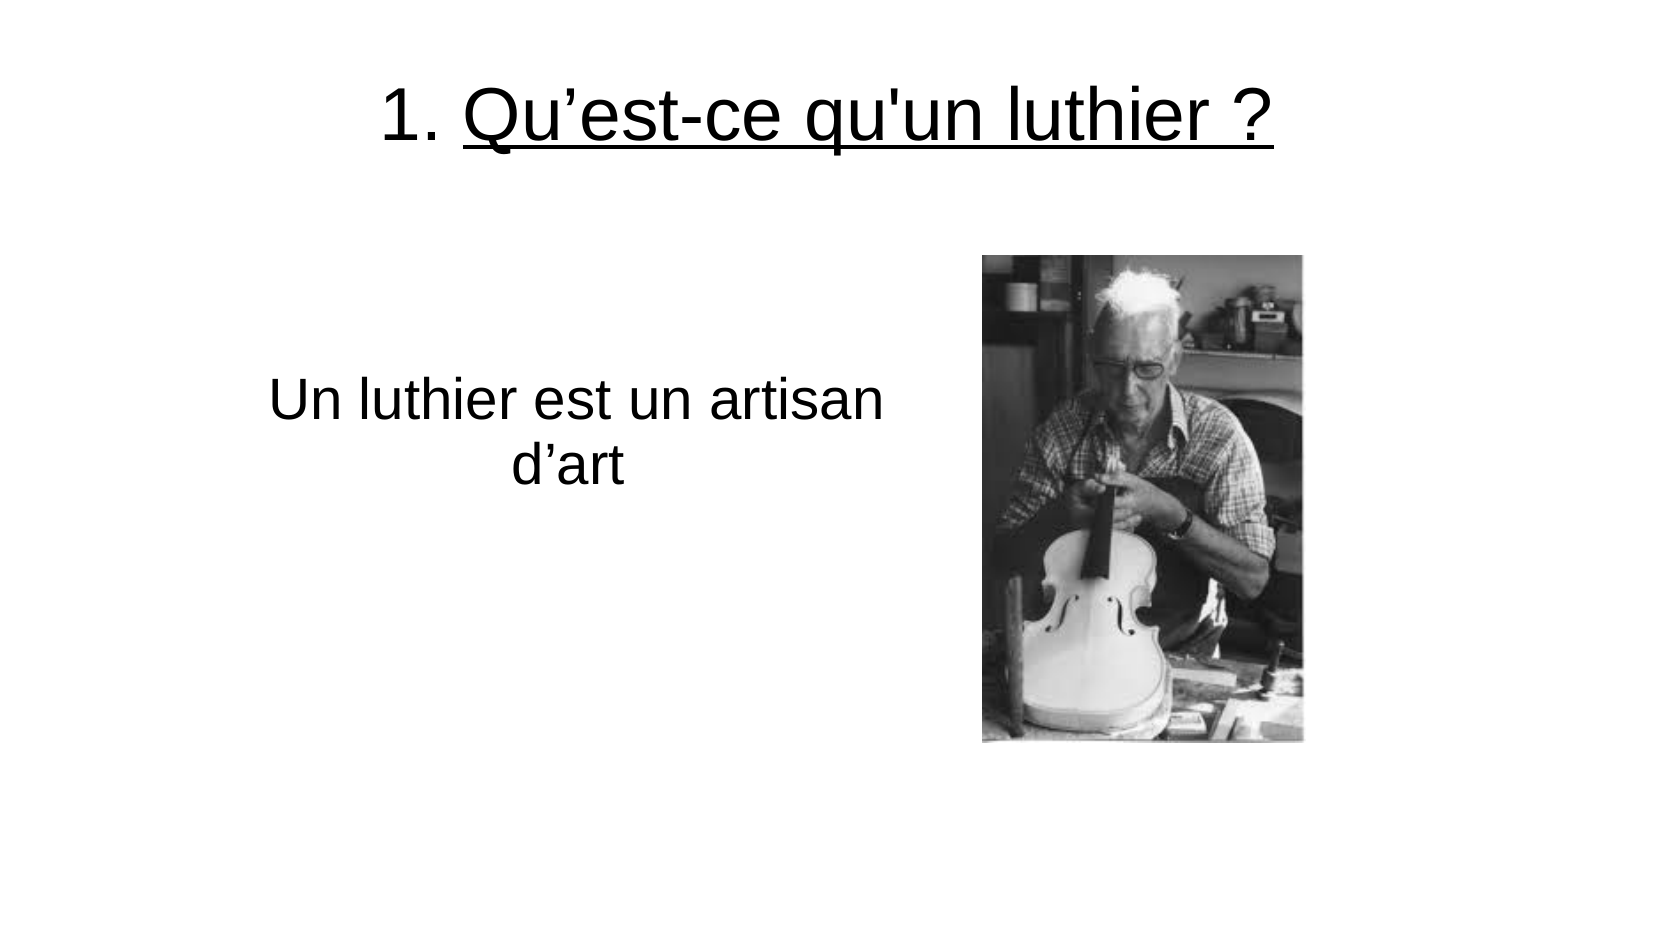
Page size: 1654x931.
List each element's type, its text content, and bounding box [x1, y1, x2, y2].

title 1. Qu’est-ce qu'un luthier ? [82, 37, 1571, 193]
list Un luthier est un artisan d’art [47, 366, 893, 659]
picture [982, 255, 1306, 743]
